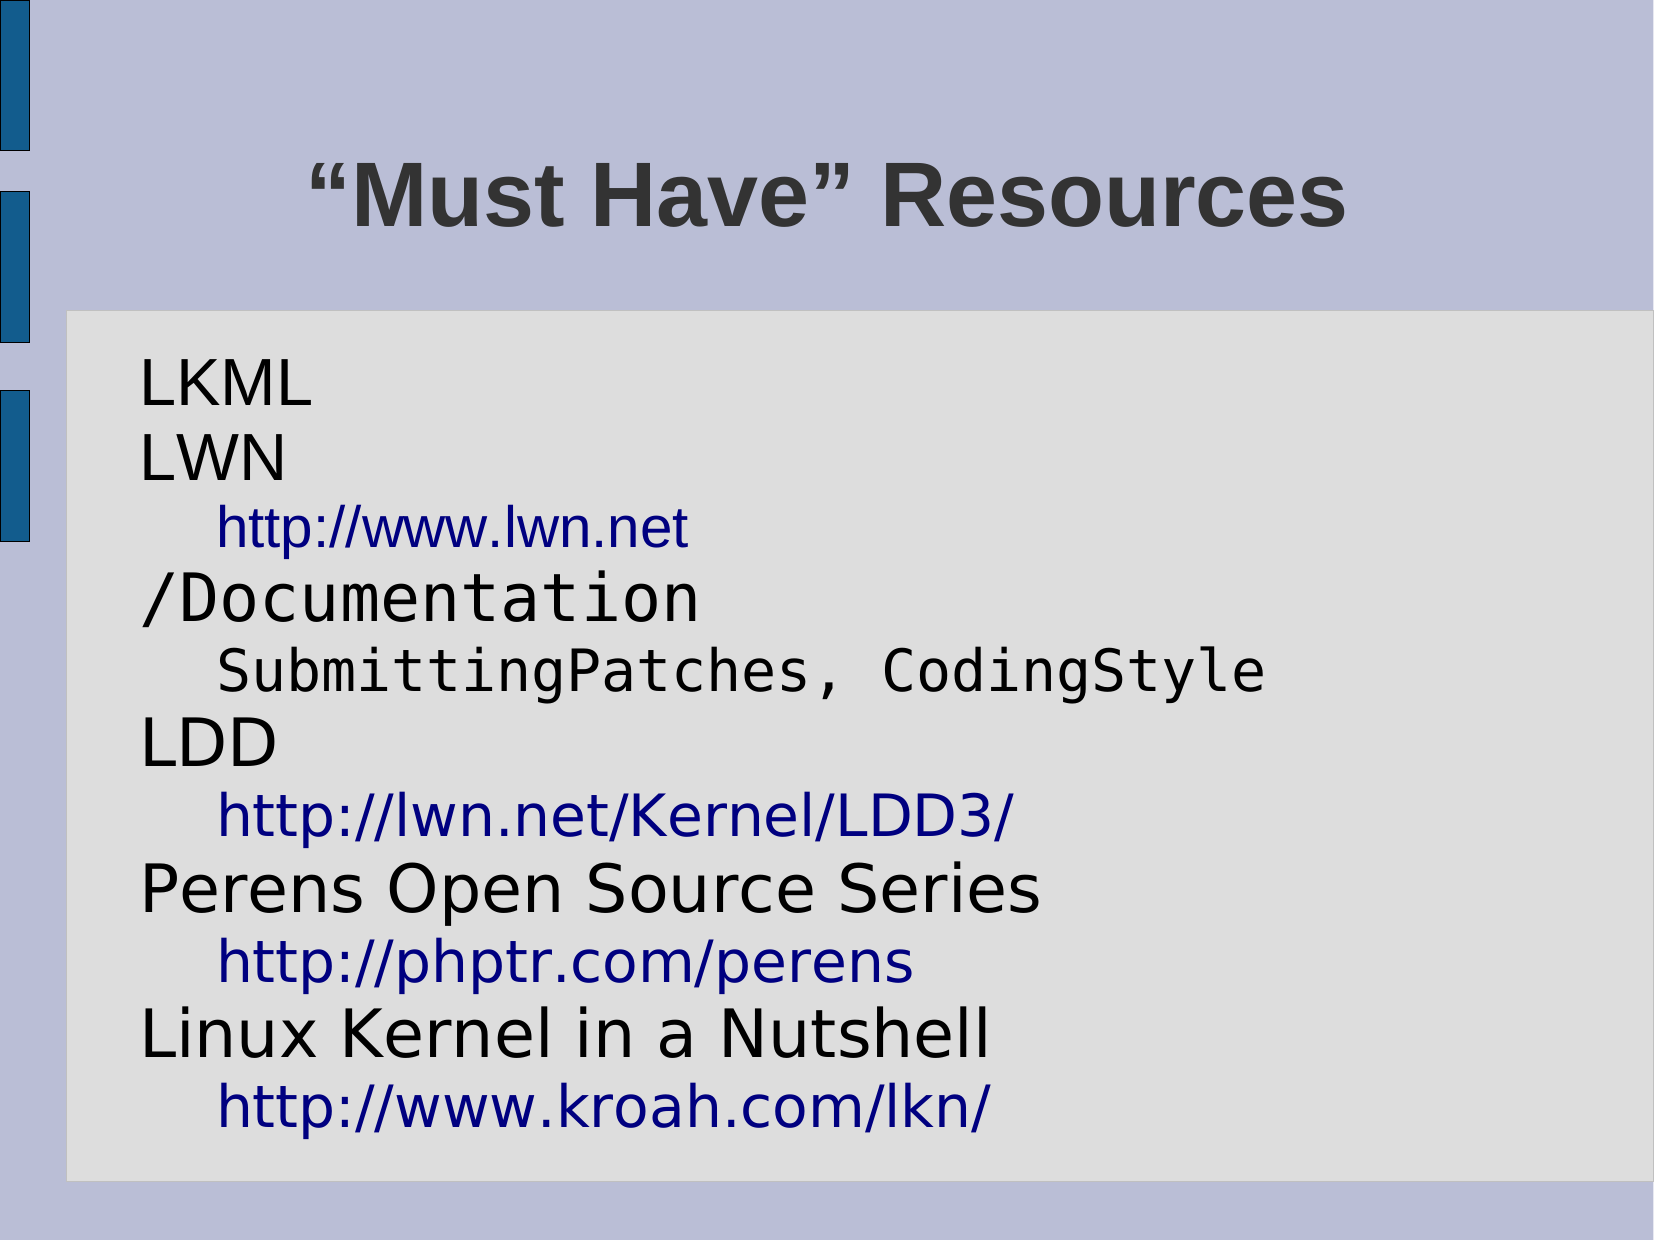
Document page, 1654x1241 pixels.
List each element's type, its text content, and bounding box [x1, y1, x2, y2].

list LKML LWN http://www.lwn.net /Documentation SubmittingPatches, CodingStyle LDD http://lwn.net/Kernel/LDD3/ Perens Open Source Series http://phptr.com/perens Linux Kernel in a Nutshell http://www.kroah.com/lkn/ [121, 344, 1534, 1142]
title “Must Have” Resources [121, 98, 1534, 291]
